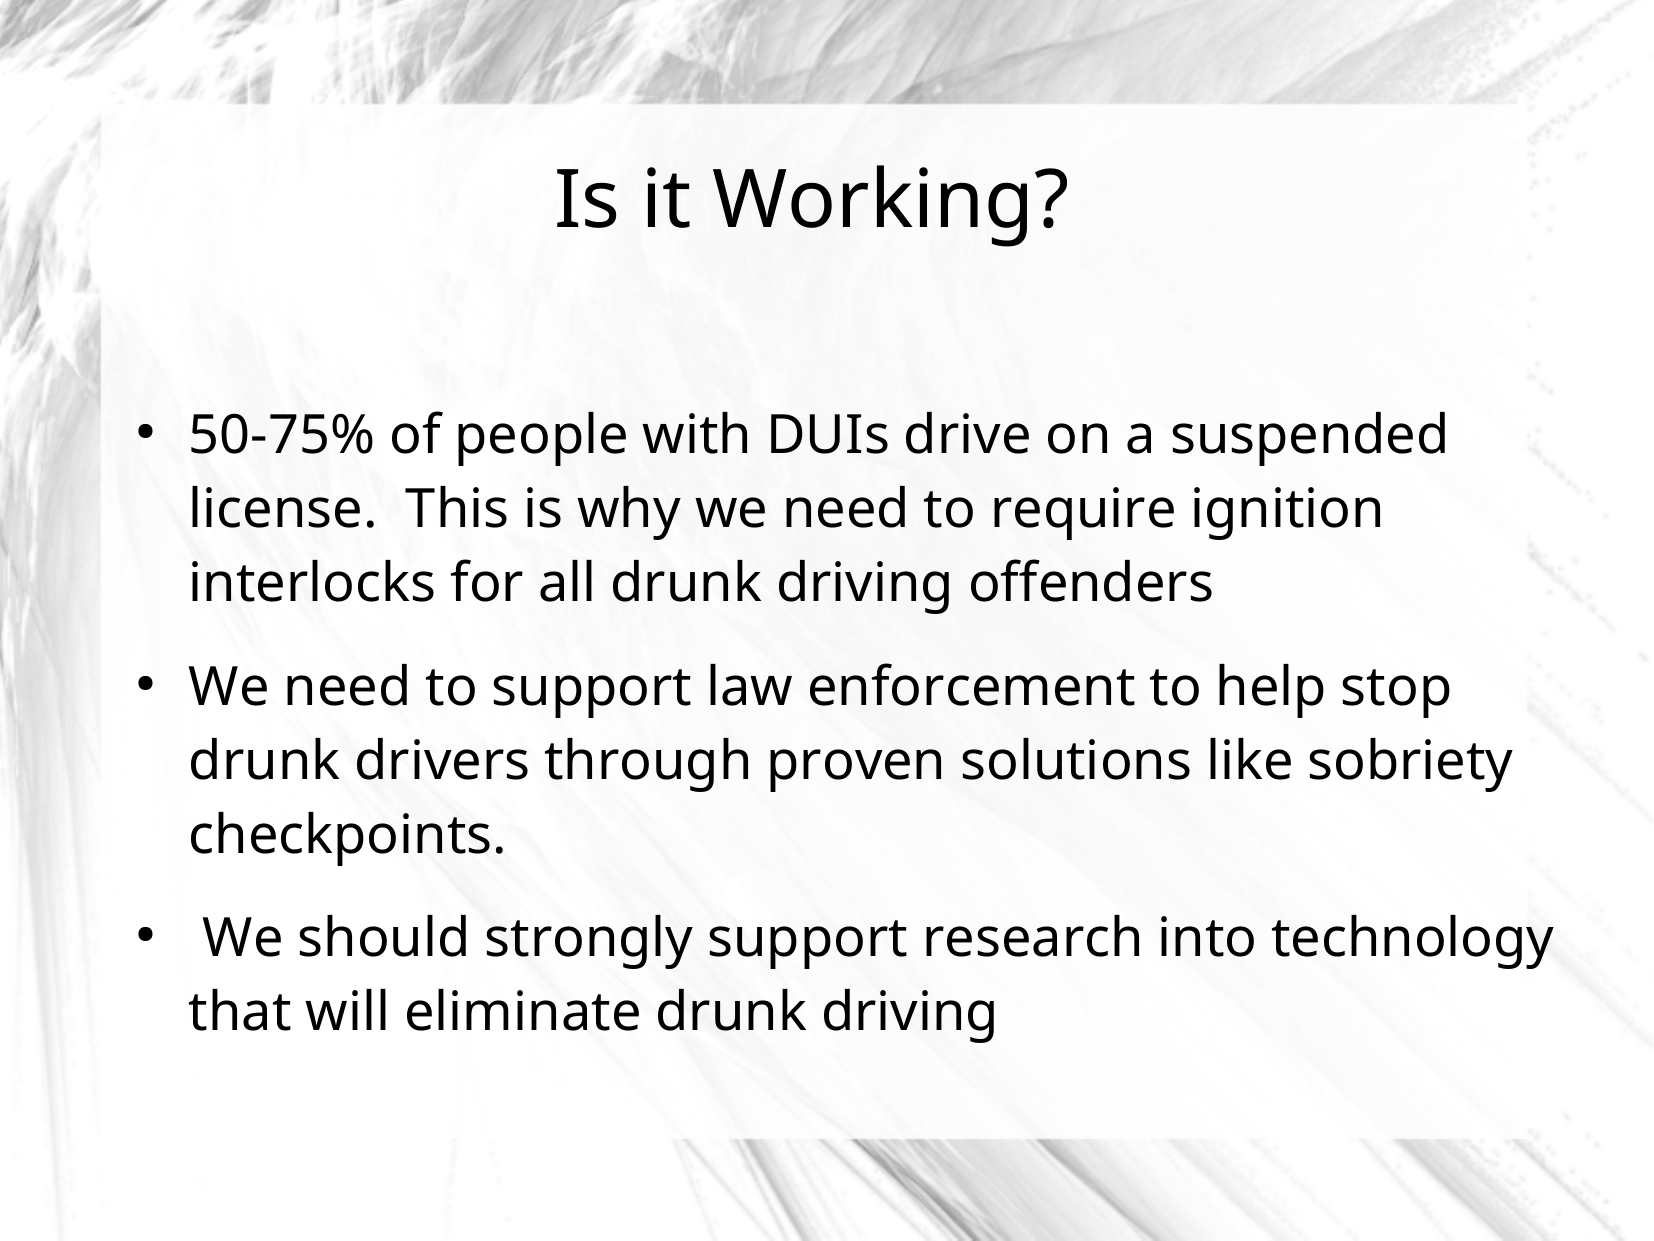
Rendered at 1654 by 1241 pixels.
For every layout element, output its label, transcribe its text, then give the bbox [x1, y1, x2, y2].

list 50-75% of people with DUIs drive on a suspended license. This is why we need to require ignition interlocks for all drunk driving offenders We need to support law enforcement to help stop drunk drivers through proven solutions like sobriety checkpoints. We should strongly support research into technology that will eliminate drunk driving [118, 319, 1571, 1016]
picture [0, 0, 1654, 1241]
title Is it Working? [118, 112, 1506, 281]
